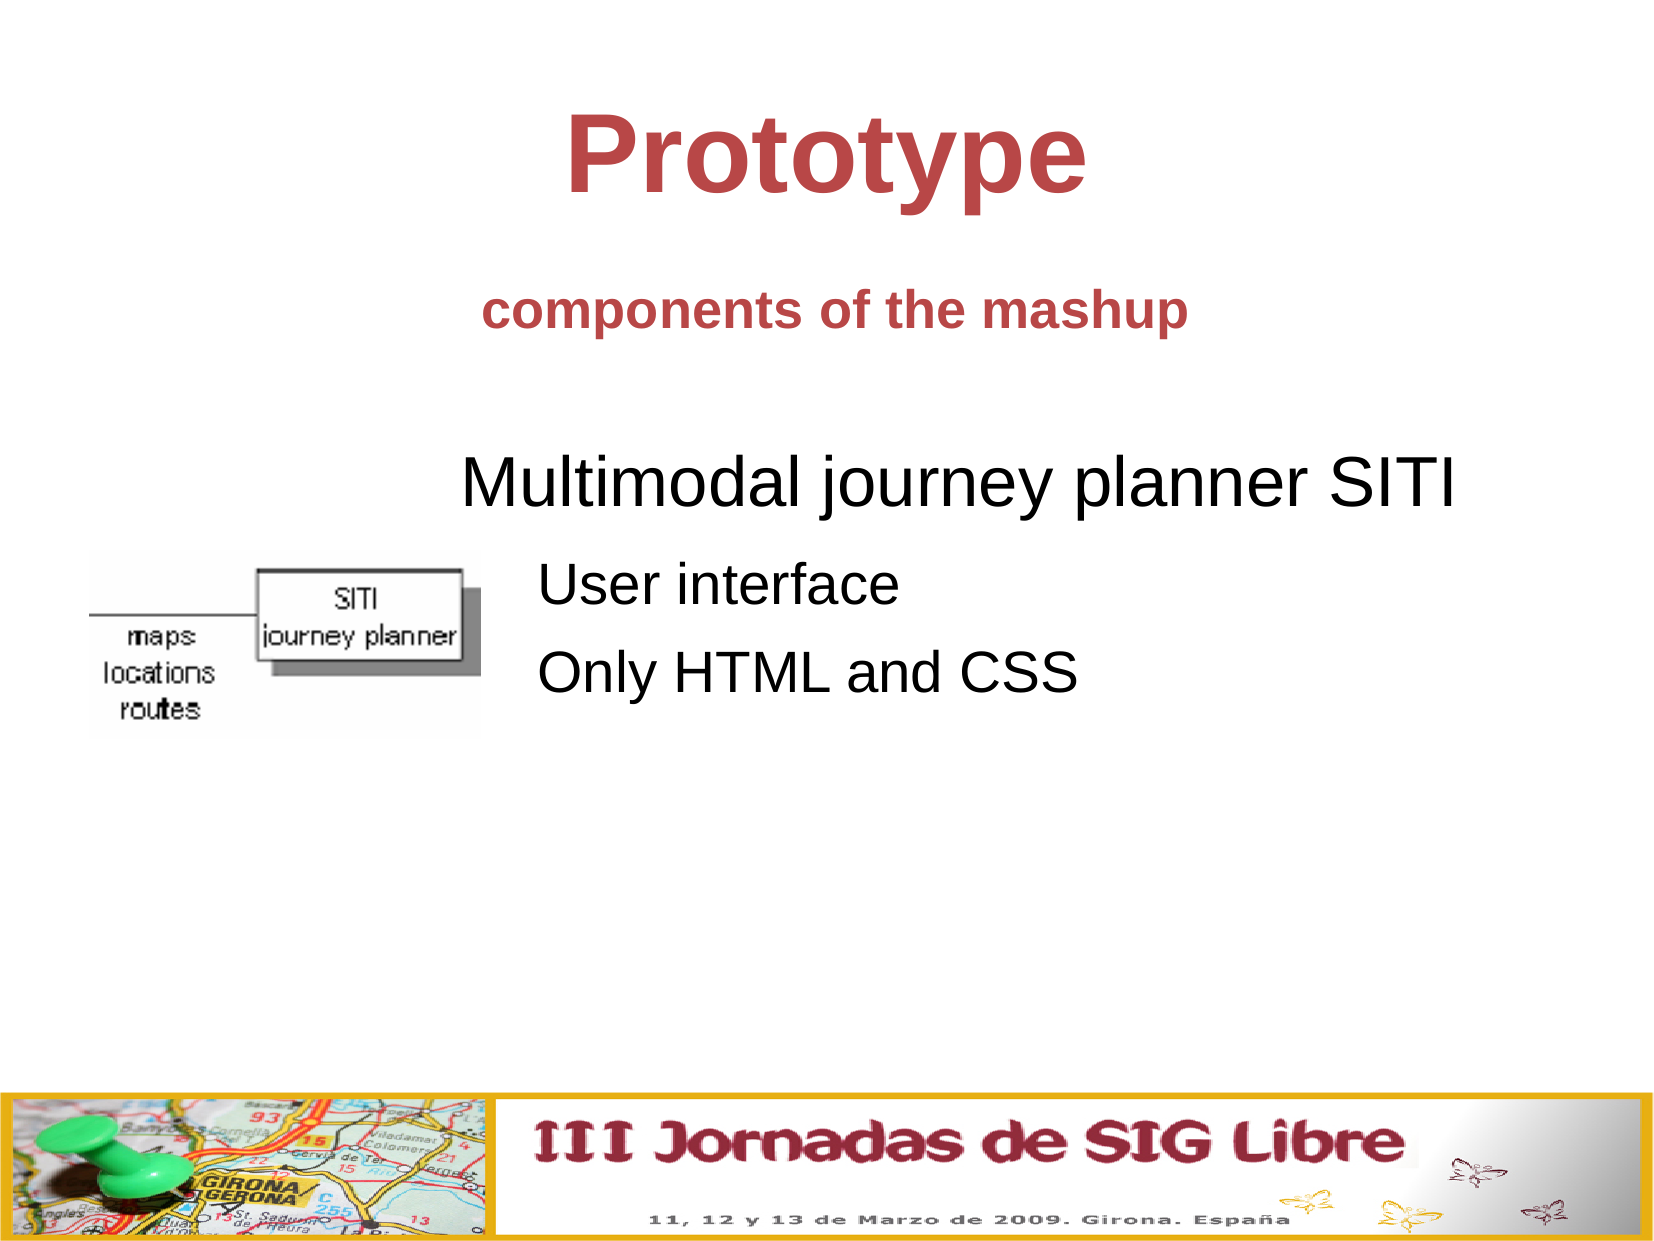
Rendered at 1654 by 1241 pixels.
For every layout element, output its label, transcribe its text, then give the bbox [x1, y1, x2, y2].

title Prototype [82, 49, 1571, 257]
picture [89, 550, 481, 739]
text_box components of the mashup [466, 271, 1206, 369]
picture [0, 1092, 1654, 1241]
list Multimodal journey planner SITI User interface Only HTML and CSS [442, 442, 1571, 1047]
